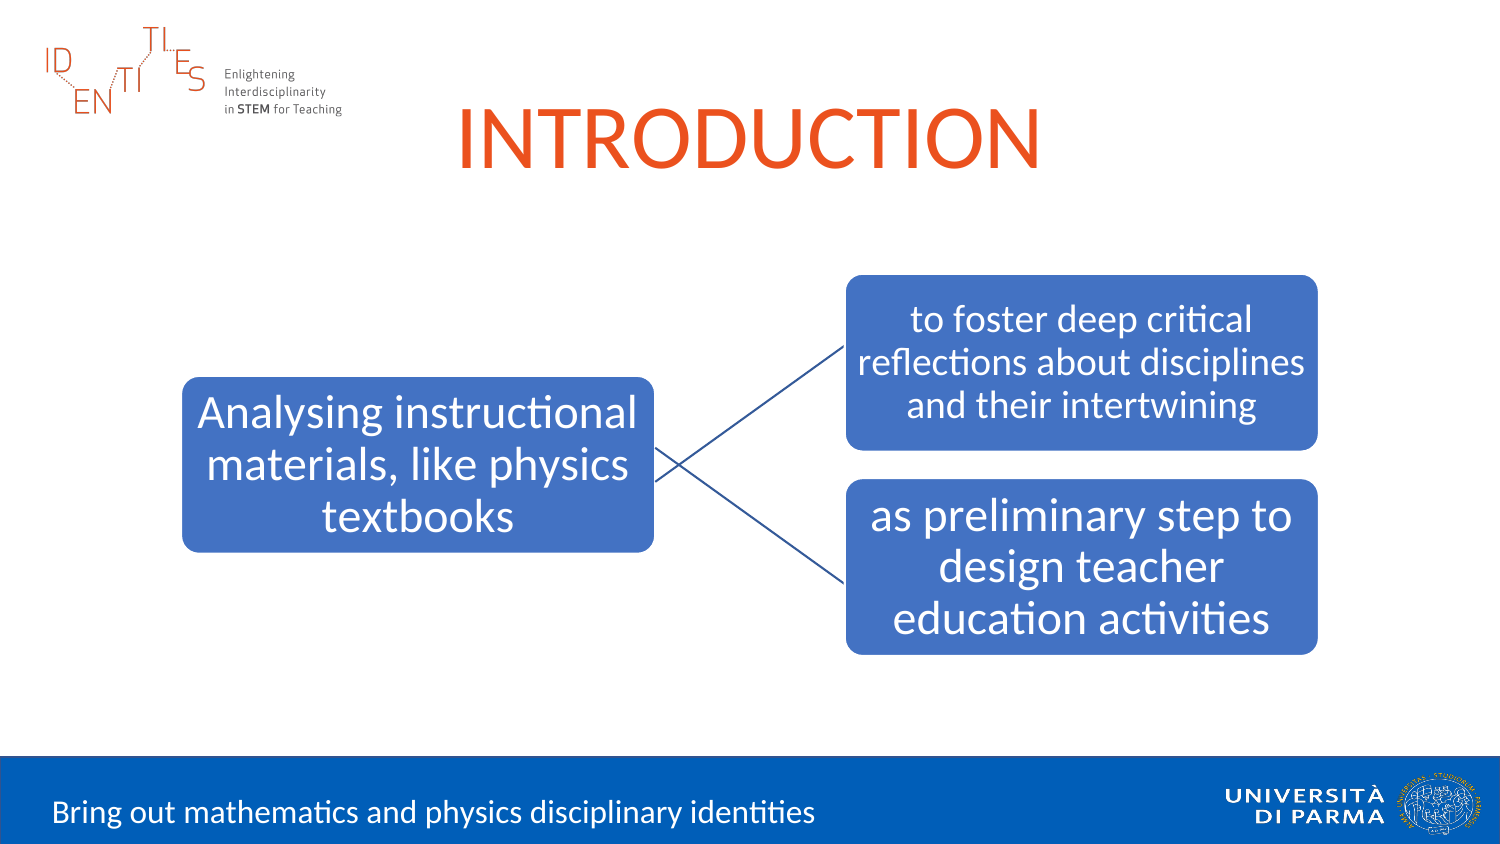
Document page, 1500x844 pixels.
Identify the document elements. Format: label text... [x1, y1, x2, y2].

text_box [181, 375, 656, 554]
text_box to foster deep critical reflections about disciplines and their intertwining [851, 278, 1312, 447]
text_box [844, 273, 1319, 452]
text_box [0, 757, 1500, 844]
picture [46, 24, 342, 119]
text_box INTRODUCTION [64, 69, 1436, 197]
text_box [844, 478, 1319, 656]
picture [1226, 773, 1481, 835]
text_box [742, 406, 758, 421]
text_box Bring out mathematics and physics disciplinary identities [19, 783, 850, 839]
text_box as preliminary step to design teacher education activities [851, 483, 1312, 651]
text_box [742, 508, 758, 523]
text_box Analysing instructional materials, like physics textbooks [188, 381, 649, 549]
